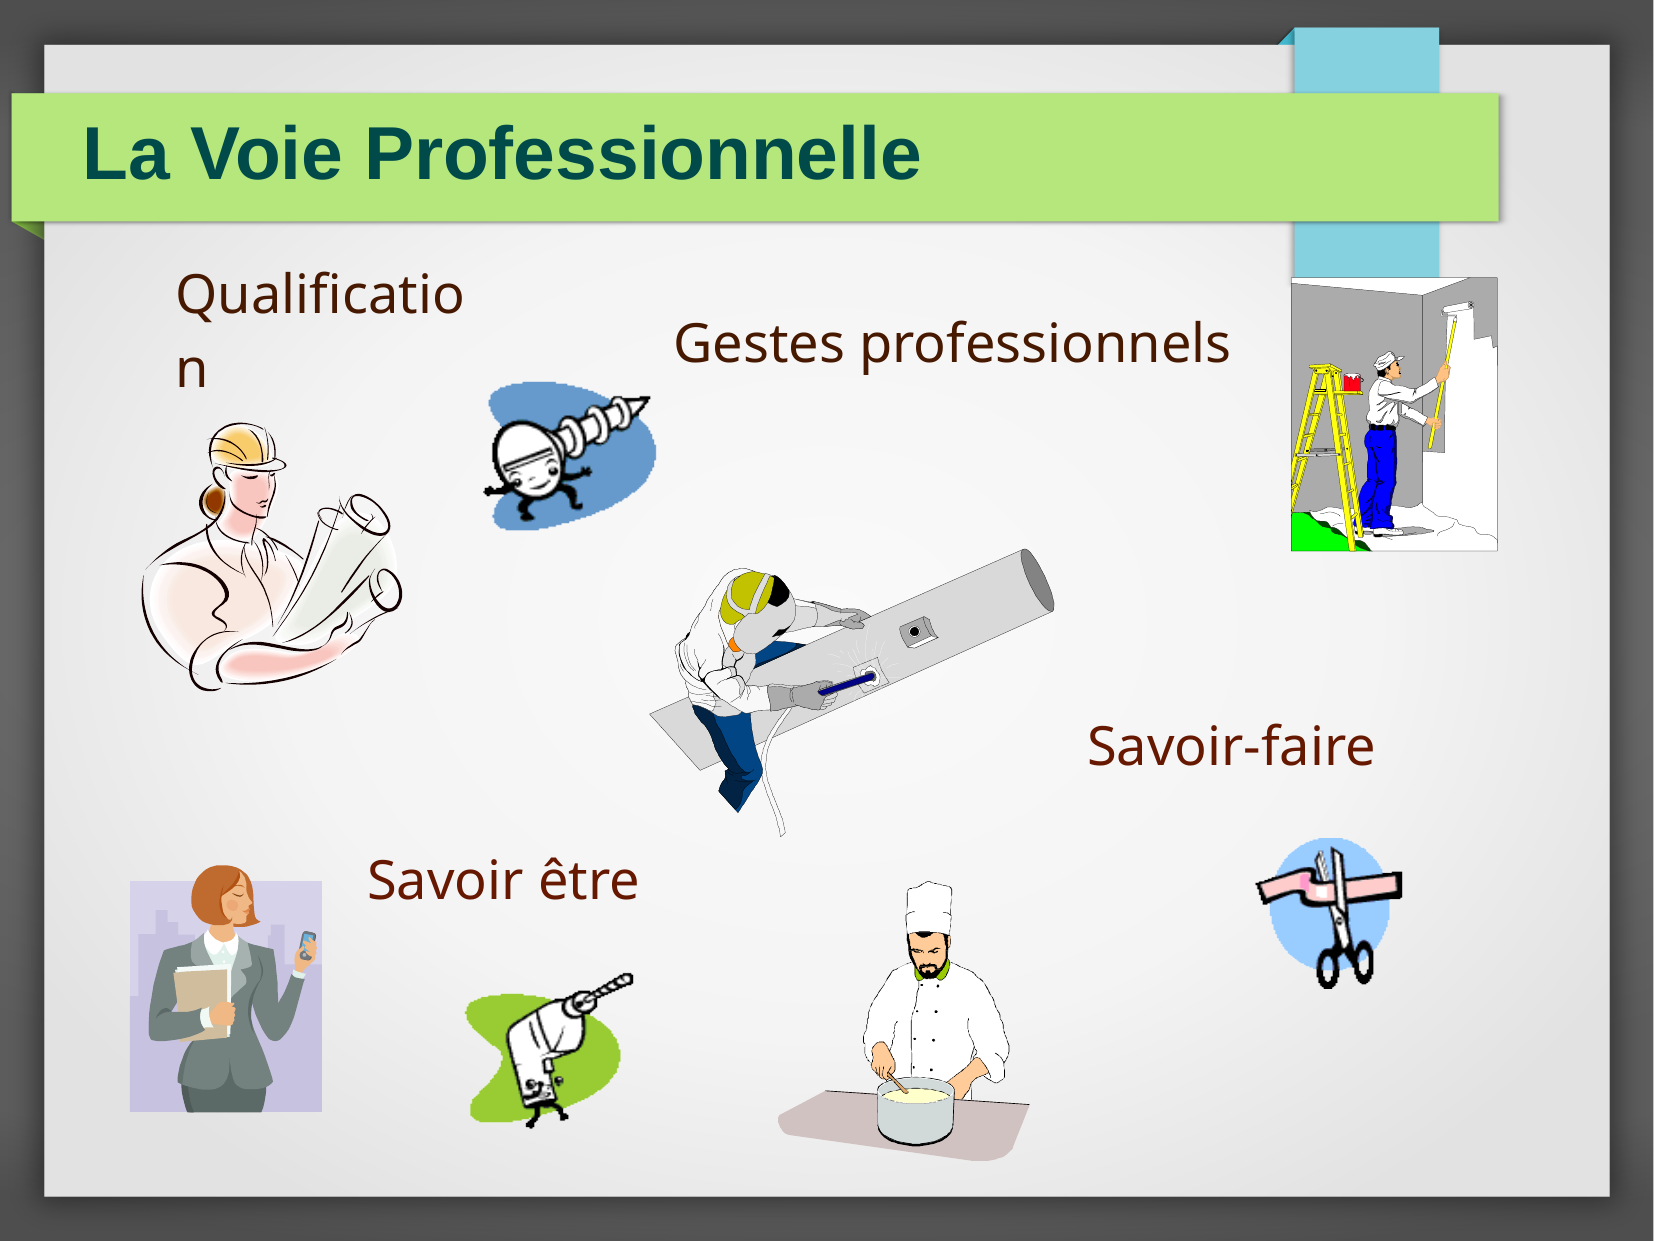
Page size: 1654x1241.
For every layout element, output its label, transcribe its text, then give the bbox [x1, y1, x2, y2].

picture [0, 0, 1654, 1241]
text_box Qualification [160, 248, 509, 425]
text_box Gestes professionnels [659, 301, 1247, 381]
text_box Savoir-faire [1073, 704, 1477, 783]
text_box Savoir être [353, 838, 715, 918]
title La Voie Professionnelle [82, 94, 1264, 213]
